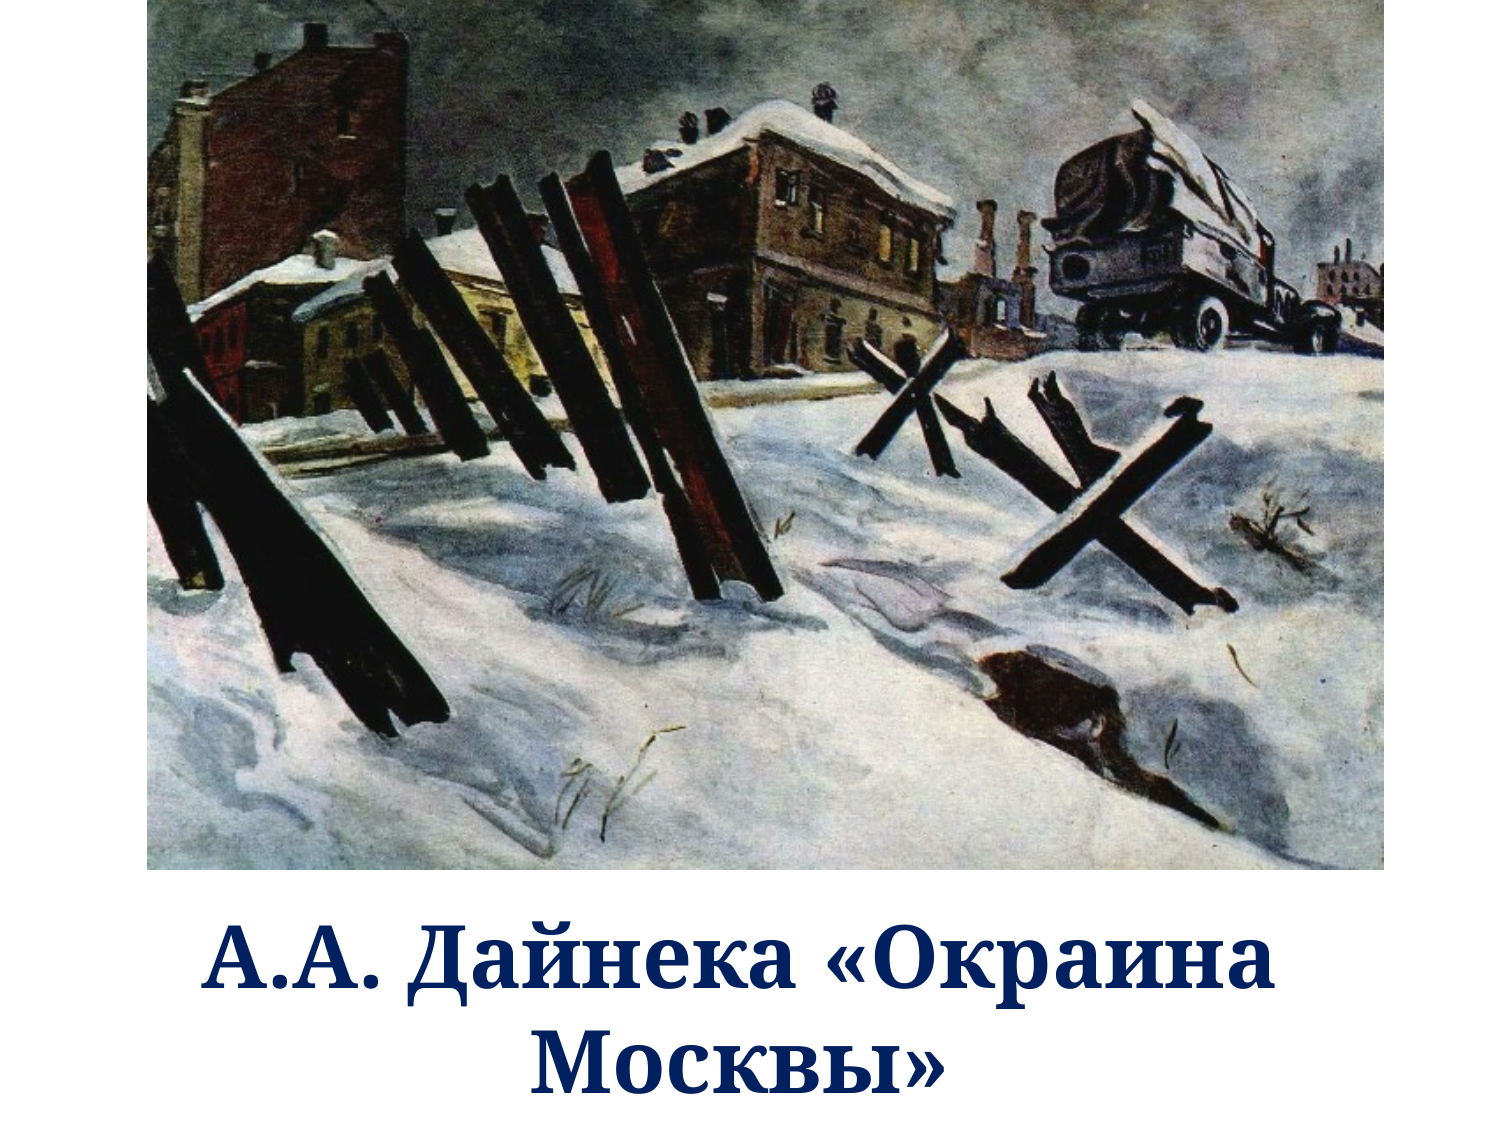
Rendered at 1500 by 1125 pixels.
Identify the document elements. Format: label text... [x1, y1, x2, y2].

title А.А. Дайнека «Окраина Москвы» [64, 893, 1415, 1081]
picture [147, 0, 1384, 870]
